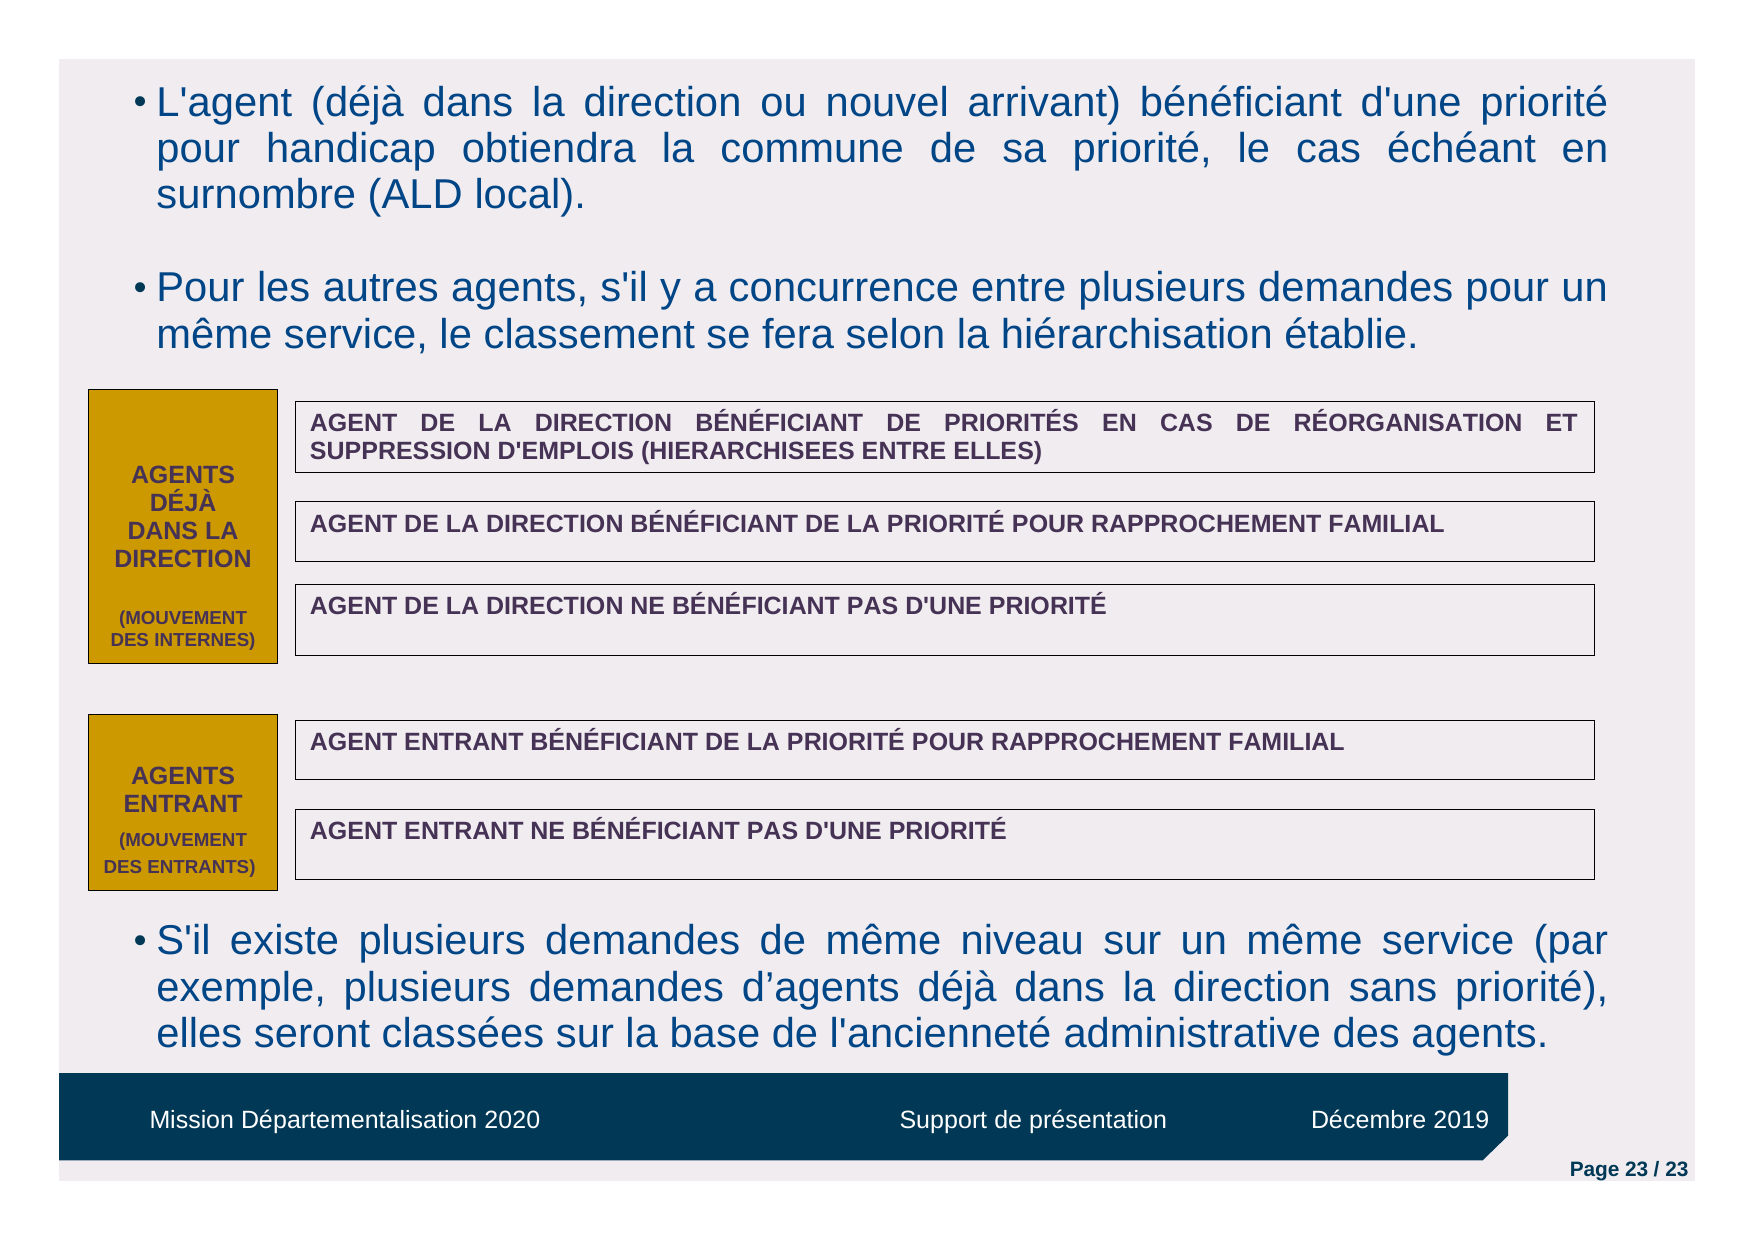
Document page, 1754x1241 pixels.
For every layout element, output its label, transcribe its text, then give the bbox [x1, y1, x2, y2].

text_box L'agent (déjà dans la direction ou nouvel arrivant) bénéficiant d'une priorité pour handicap obtiendra la commune de sa priorité, le cas échéant en surnombre (ALD local). Pour les autres agents, s'il y a concurrence entre plusieurs demandes pour un même service, le classement se fera selon la hiérarchisation établie. [118, 70, 1625, 414]
text_box AGENTS ENTRANT (MOUVEMENT DES ENTRANTS) [88, 714, 278, 891]
text_box AGENTS DÉJÀ DANS LA DIRECTION (MOUVEMENT DES INTERNES) [88, 389, 278, 664]
text_box AGENT ENTRANT BÉNÉFICIANT DE LA PRIORITÉ POUR RAPPROCHEMENT FAMILIAL [295, 720, 1595, 780]
text_box AGENT ENTRANT NE BÉNÉFICIANT PAS D'UNE PRIORITÉ [295, 809, 1595, 880]
text_box S'il existe plusieurs demandes de même niveau sur un même service (par exemple, plusieurs demandes d’agents déjà dans la direction sans priorité), elles seront classées sur la base de l'ancienneté administrative des agents. [118, 909, 1625, 1112]
text_box AGENT DE LA DIRECTION BÉNÉFICIANT DE PRIORITÉS EN CAS DE RÉORGANISATION ET SUPPRESSION D'EMPLOIS (HIERARCHISEES ENTRE ELLES) [295, 401, 1595, 473]
text_box AGENT DE LA DIRECTION BÉNÉFICIANT DE LA PRIORITÉ POUR RAPPROCHEMENT FAMILIAL [295, 501, 1595, 562]
text_box [118, 414, 1625, 909]
text_box [118, 1112, 1625, 1211]
text_box AGENT DE LA DIRECTION NE BÉNÉFICIANT PAS D'UNE PRIORITÉ [295, 584, 1595, 656]
